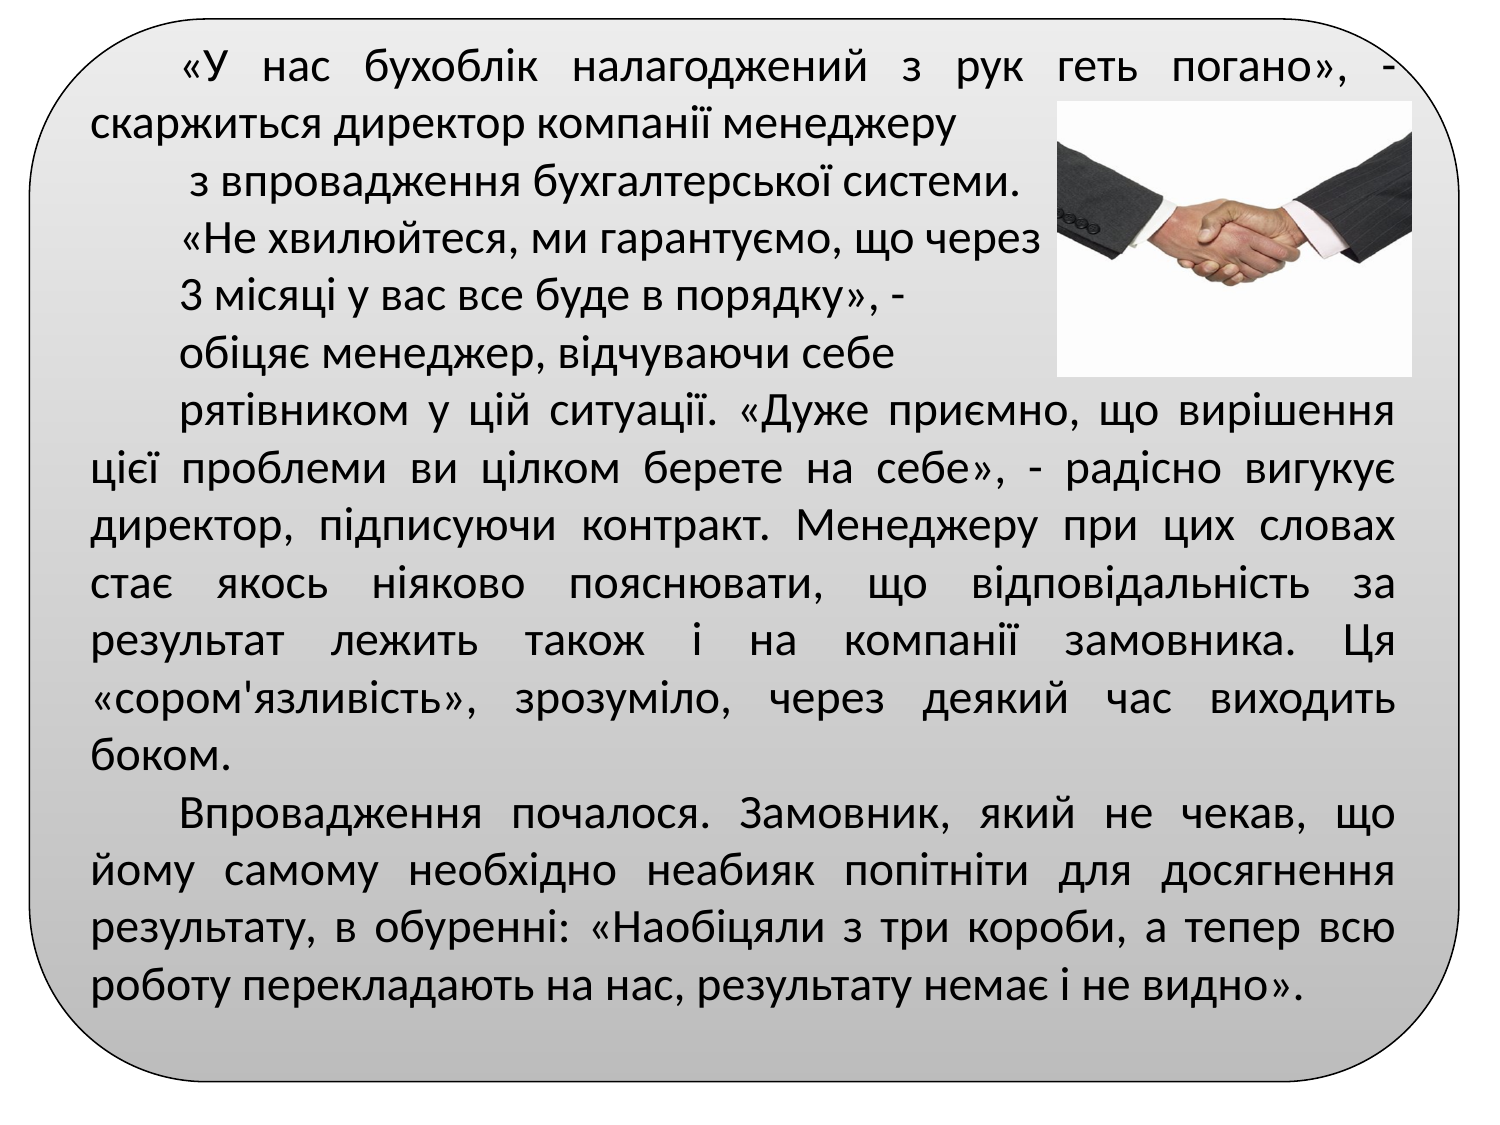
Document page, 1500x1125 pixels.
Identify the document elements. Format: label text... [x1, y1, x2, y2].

text_box «У нас бухоблік налагоджений з рук геть погано», - скаржиться директор компанії менеджеру з впровадження бухгалтерської системи. «Не хвилюйтеся, ми гарантуємо, що через 3 місяці у вас все буде в порядку», - обіцяє менеджер, відчуваючи себе рятівником у цій ситуації. «Дуже приємно, що вирішення цієї проблеми ви цілком берете на себе», - радісно вигукує директор, підписуючи контракт. Менеджеру при цих словах стає якось ніяково пояснювати, що відповідальність за результат лежить також і на компанії замовника. Ця «сором'язливість», зрозуміло, через деякий час виходить боком. Впровадження почалося. Замовник, який не чекав, що йому самому необхідно неабияк попітніти для досягнення результату, в обуренні: «Наобіцяли з три короби, а тепер всю роботу перекладають на нас, результату немає і не видно». [29, 18, 1459, 1082]
picture [1057, 101, 1412, 378]
